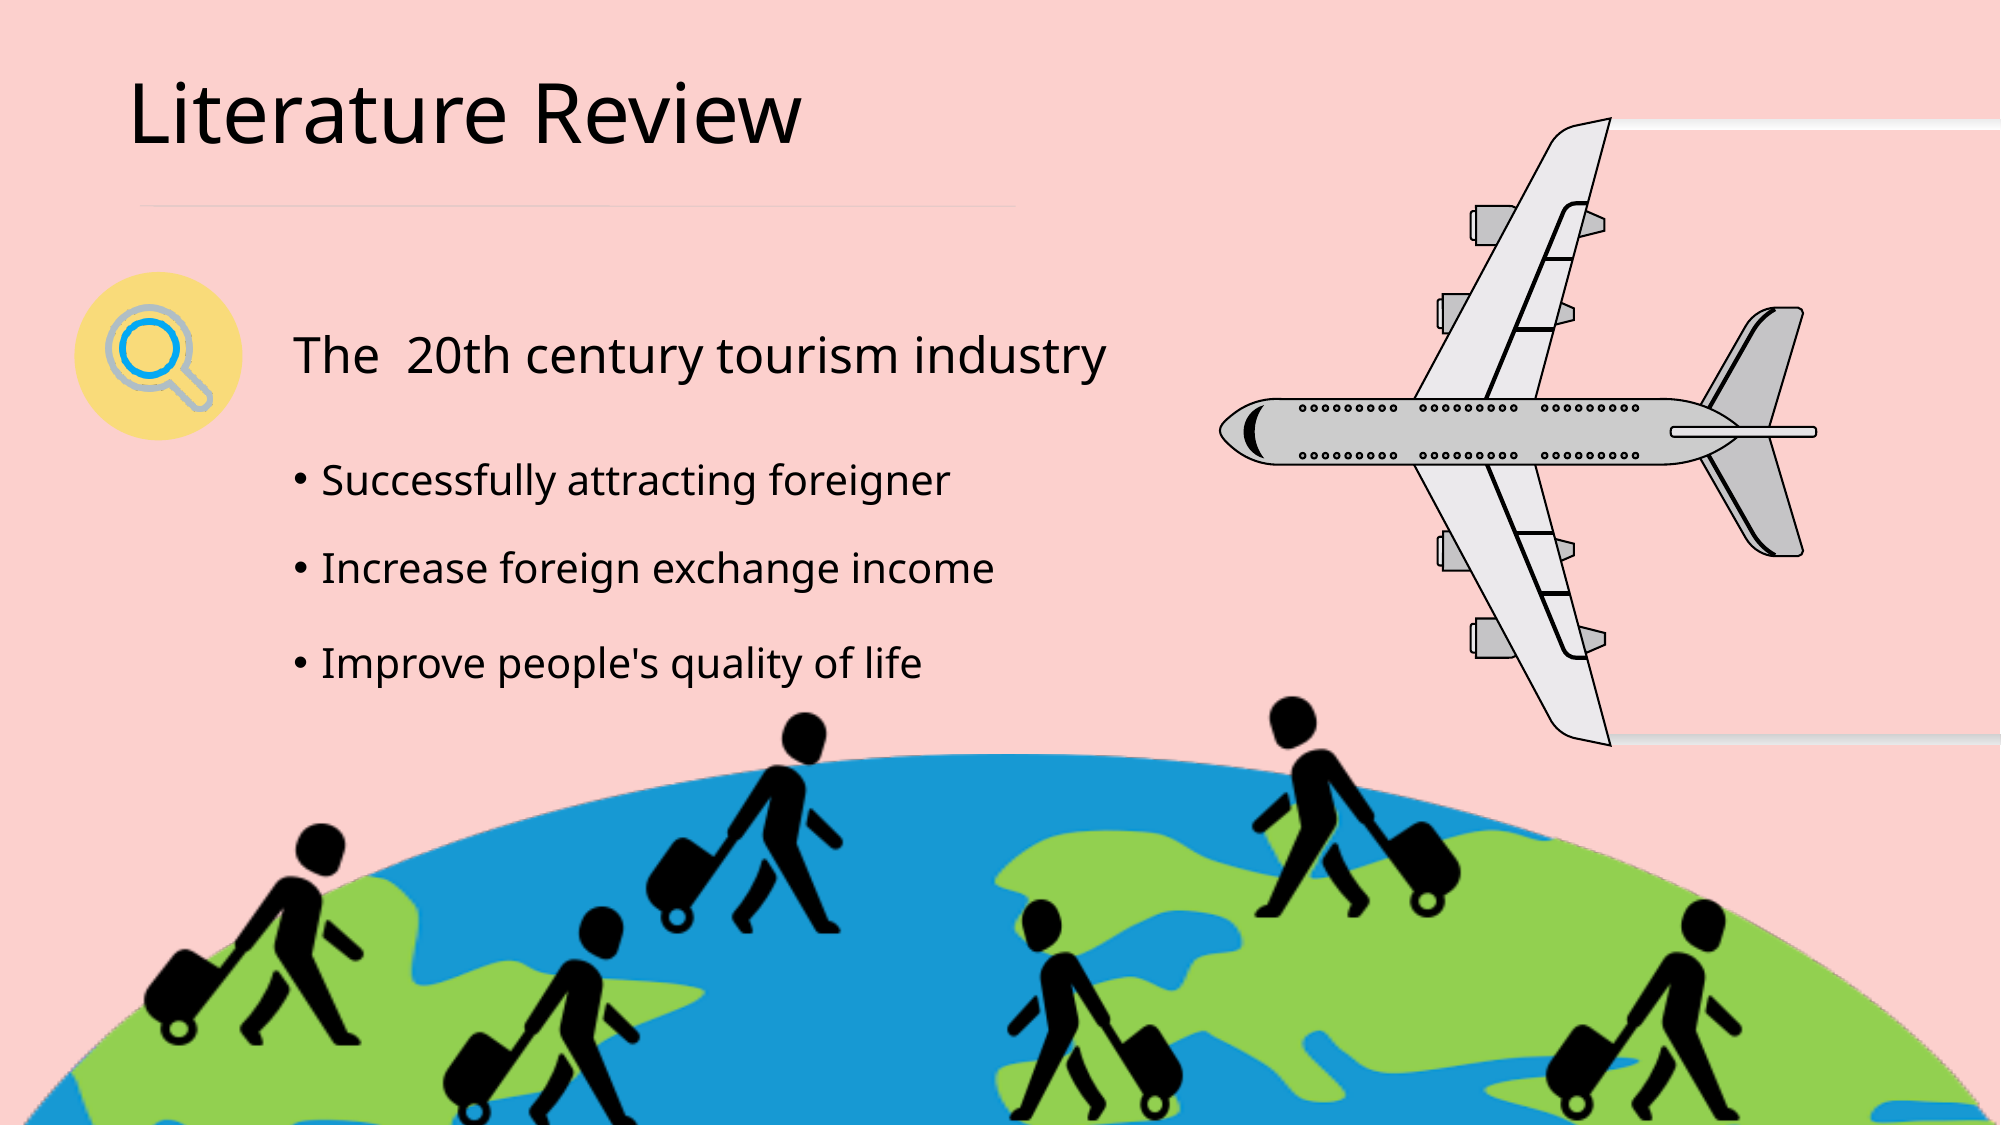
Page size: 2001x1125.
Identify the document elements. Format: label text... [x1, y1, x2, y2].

text_box Successfully attracting foreigner [278, 420, 1129, 509]
picture [105, 304, 213, 412]
picture [0, 674, 2000, 1125]
text_box Improve people's quality of life [278, 604, 1058, 674]
text_box Increase foreign exchange income [278, 509, 1143, 625]
title Literature Review [112, 63, 967, 233]
text_box [0, 0, 2000, 754]
text_box The 20th century tourism industry [278, 327, 1076, 392]
